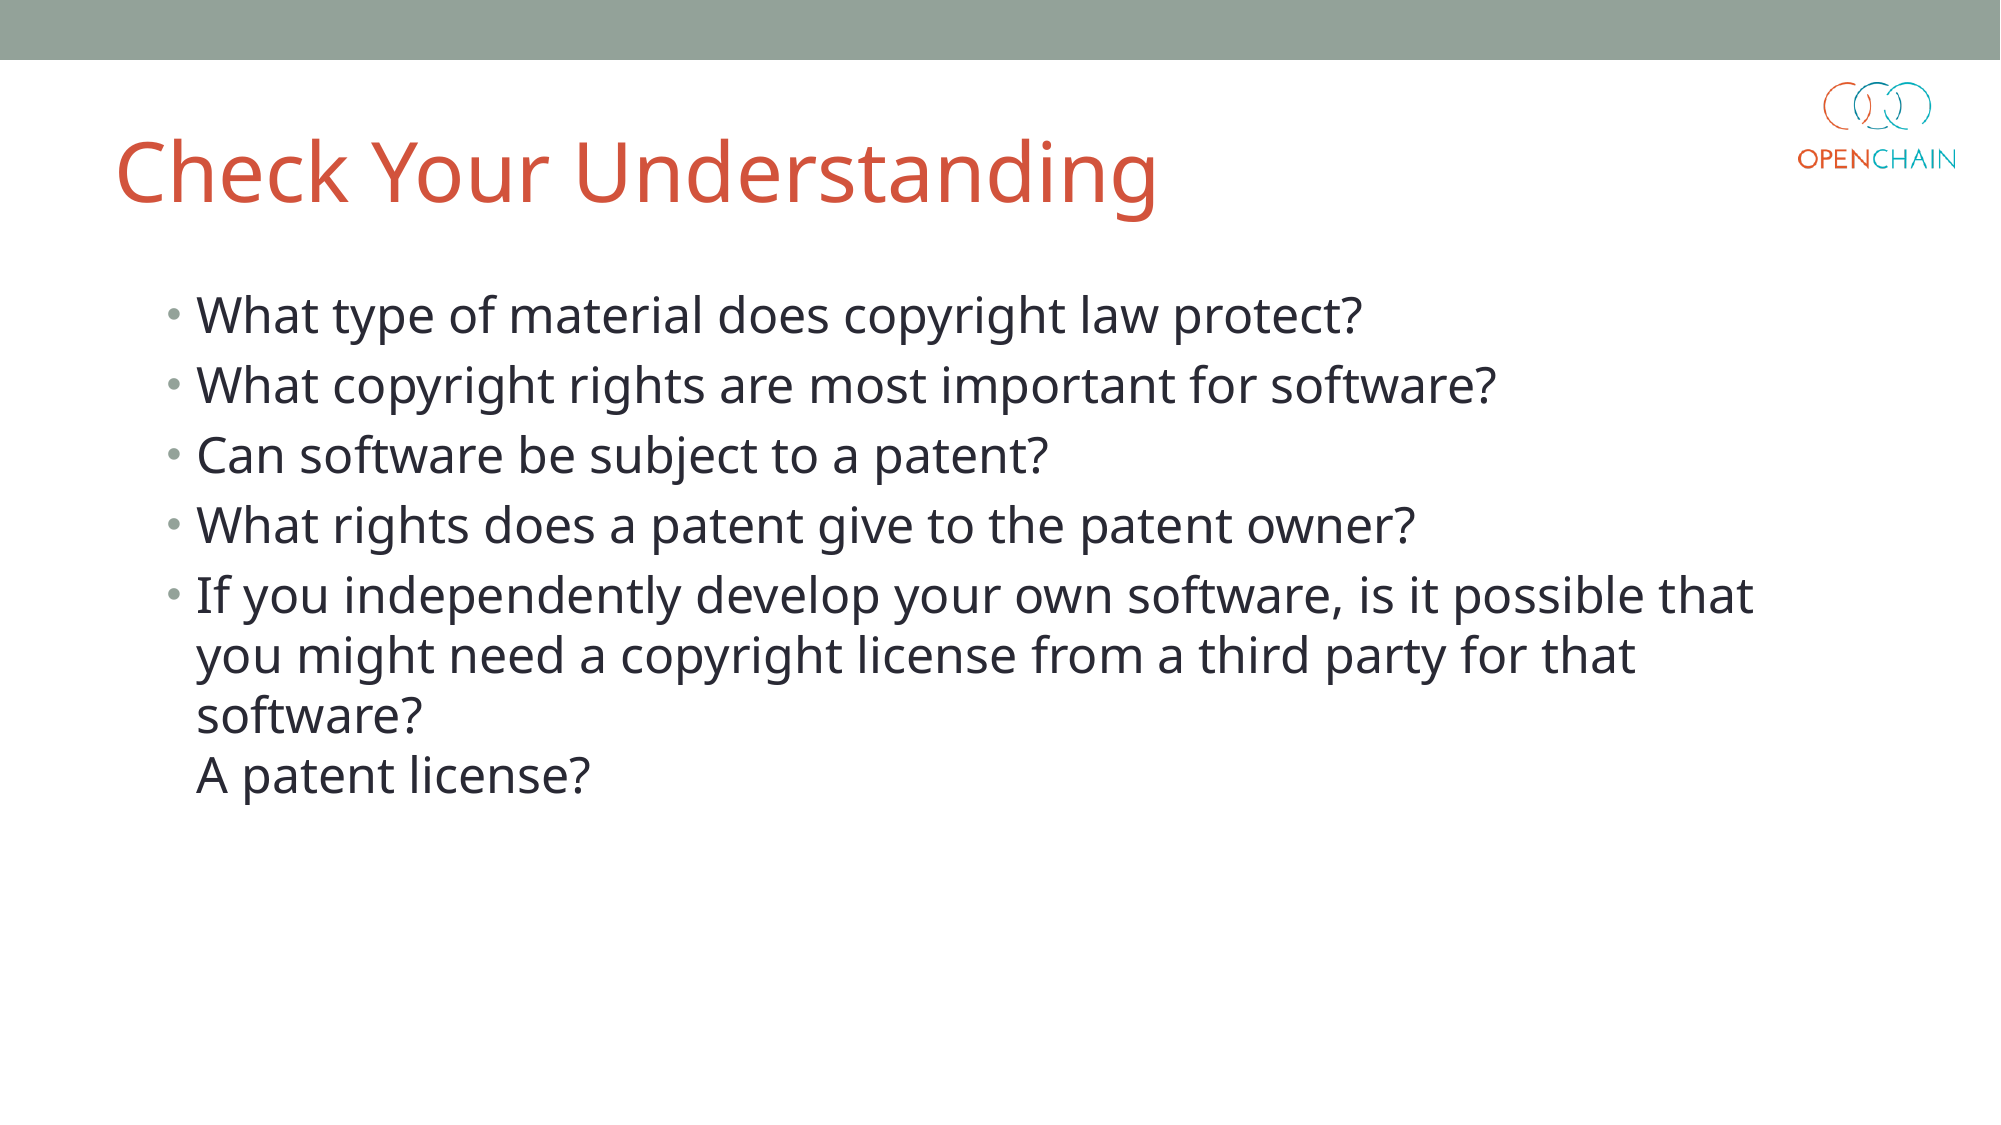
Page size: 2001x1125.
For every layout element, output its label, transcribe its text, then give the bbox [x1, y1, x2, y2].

picture [1798, 82, 1955, 169]
list What type of material does copyright law protect? What copyright rights are most important for software? Can software be subject to a patent? What rights does a patent give to the patent owner? If you independently develop your own software, is it possible that you might need a copyright license from a third party for that software? A patent license? [151, 275, 1877, 977]
title Check Your Understanding [99, 87, 1900, 250]
